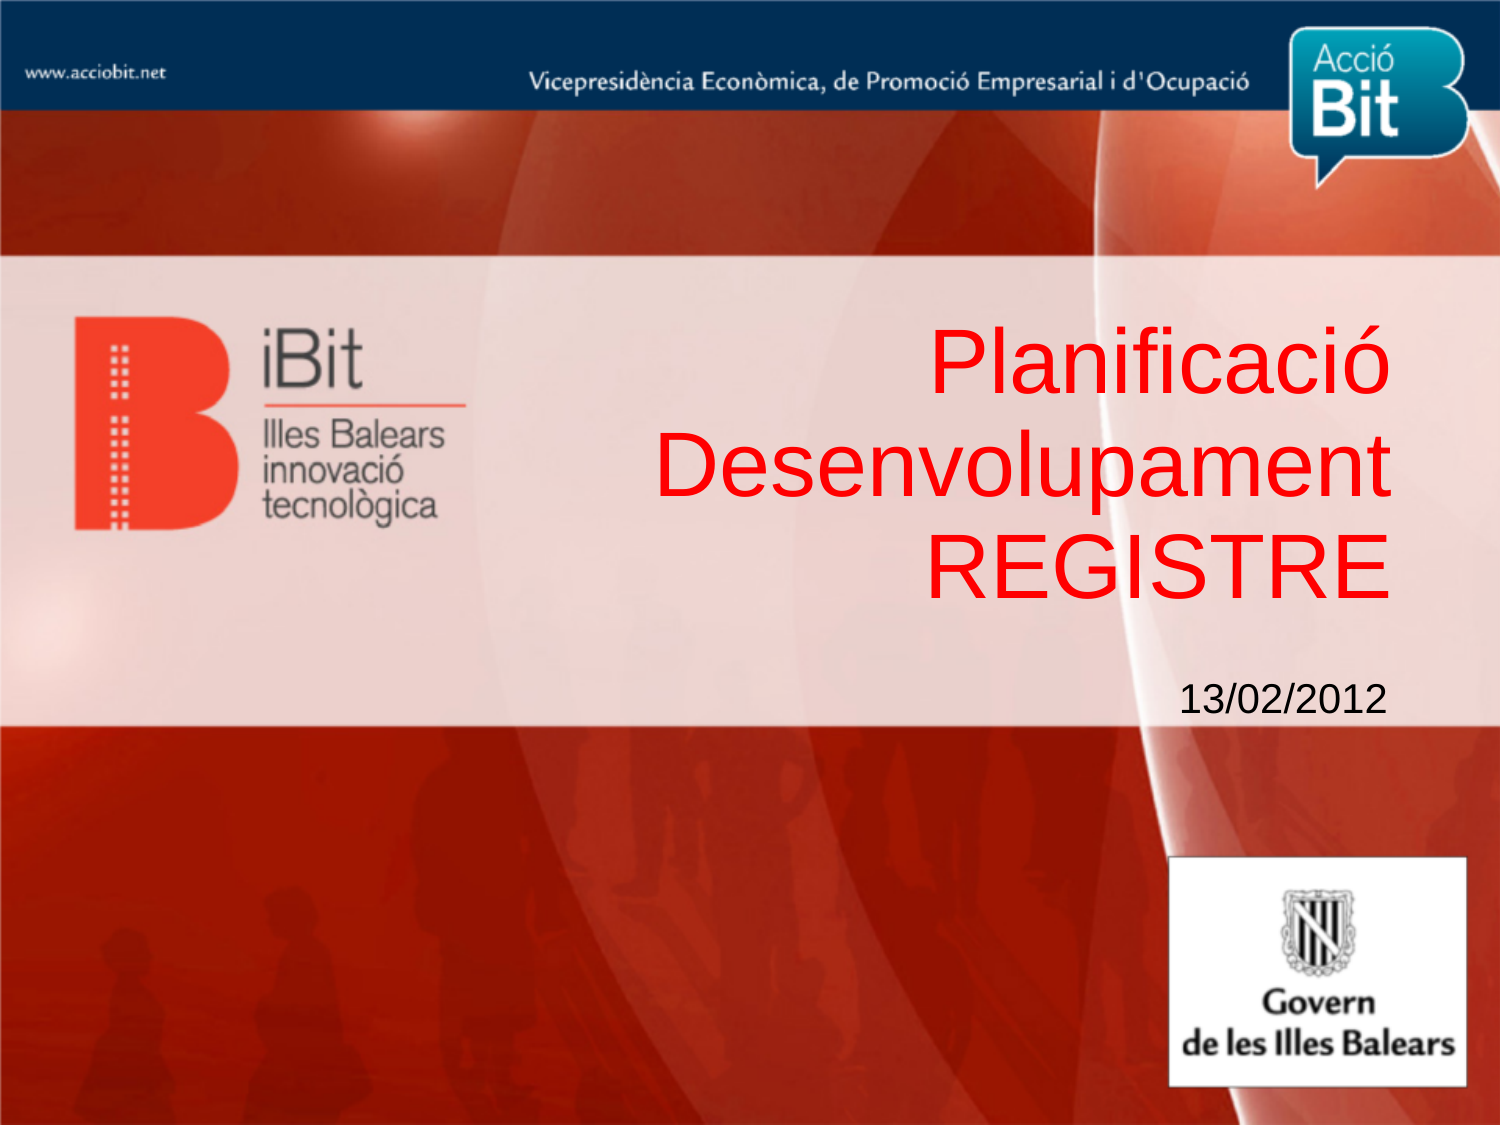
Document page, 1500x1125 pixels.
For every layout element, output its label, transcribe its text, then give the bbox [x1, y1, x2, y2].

title Planificació Desenvolupament REGISTRE [501, 310, 1394, 619]
picture [0, 0, 1500, 1125]
subtitle 13/02/2012 [590, 612, 1388, 723]
